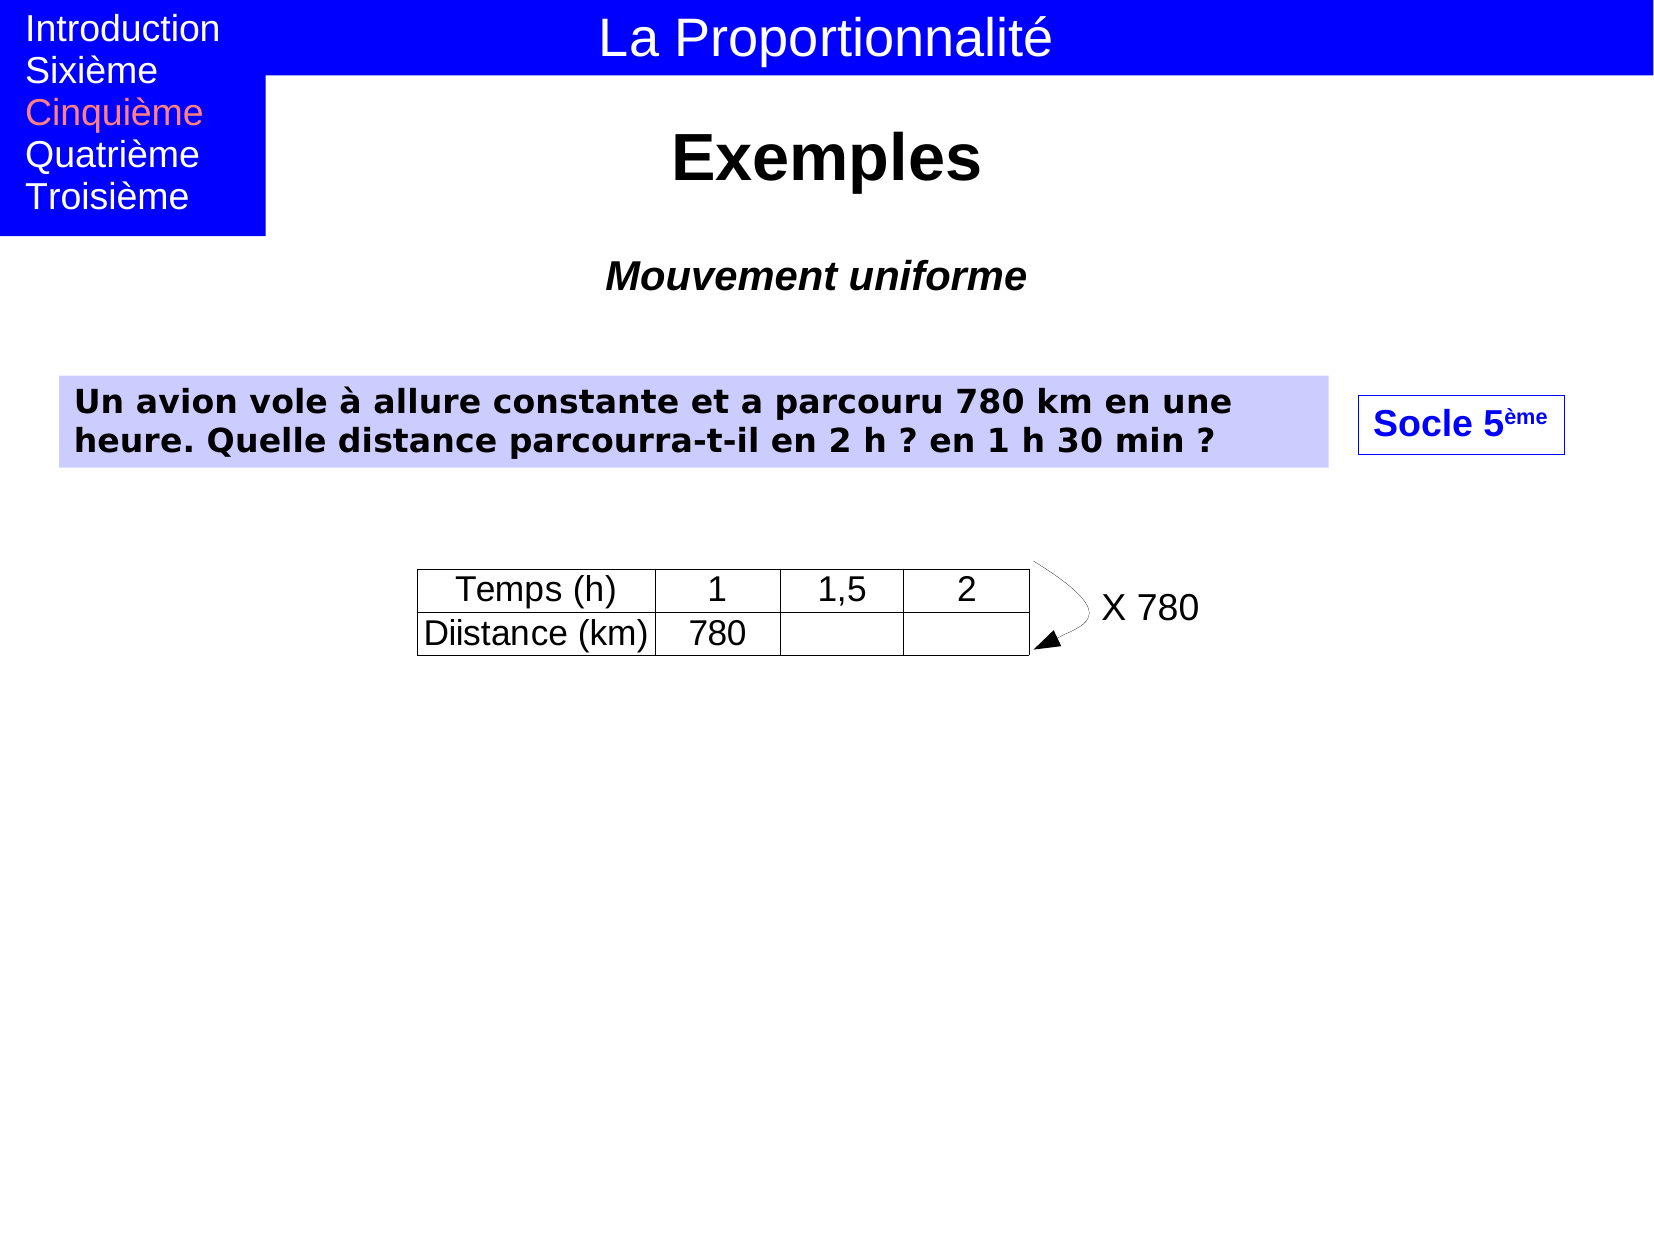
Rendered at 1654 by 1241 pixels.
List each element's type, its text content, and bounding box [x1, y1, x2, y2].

text_box X 780 [1086, 578, 1235, 636]
text_box Socle 5ème [1358, 395, 1565, 455]
chart [415, 567, 1031, 708]
text_box La Proportionnalité [266, 0, 1654, 76]
text_box Un avion vole à allure constante et a parcouru 780 km en une heure. Quelle distance parcourra-t-il en 2 h ? en 1 h 30 min ? [59, 375, 1329, 468]
text_box Exemples [295, 112, 1359, 202]
text_box Introduction Sixième Cinquième Quatrième Troisième [0, 0, 266, 237]
text_box Mouvement uniforme [590, 245, 1063, 308]
